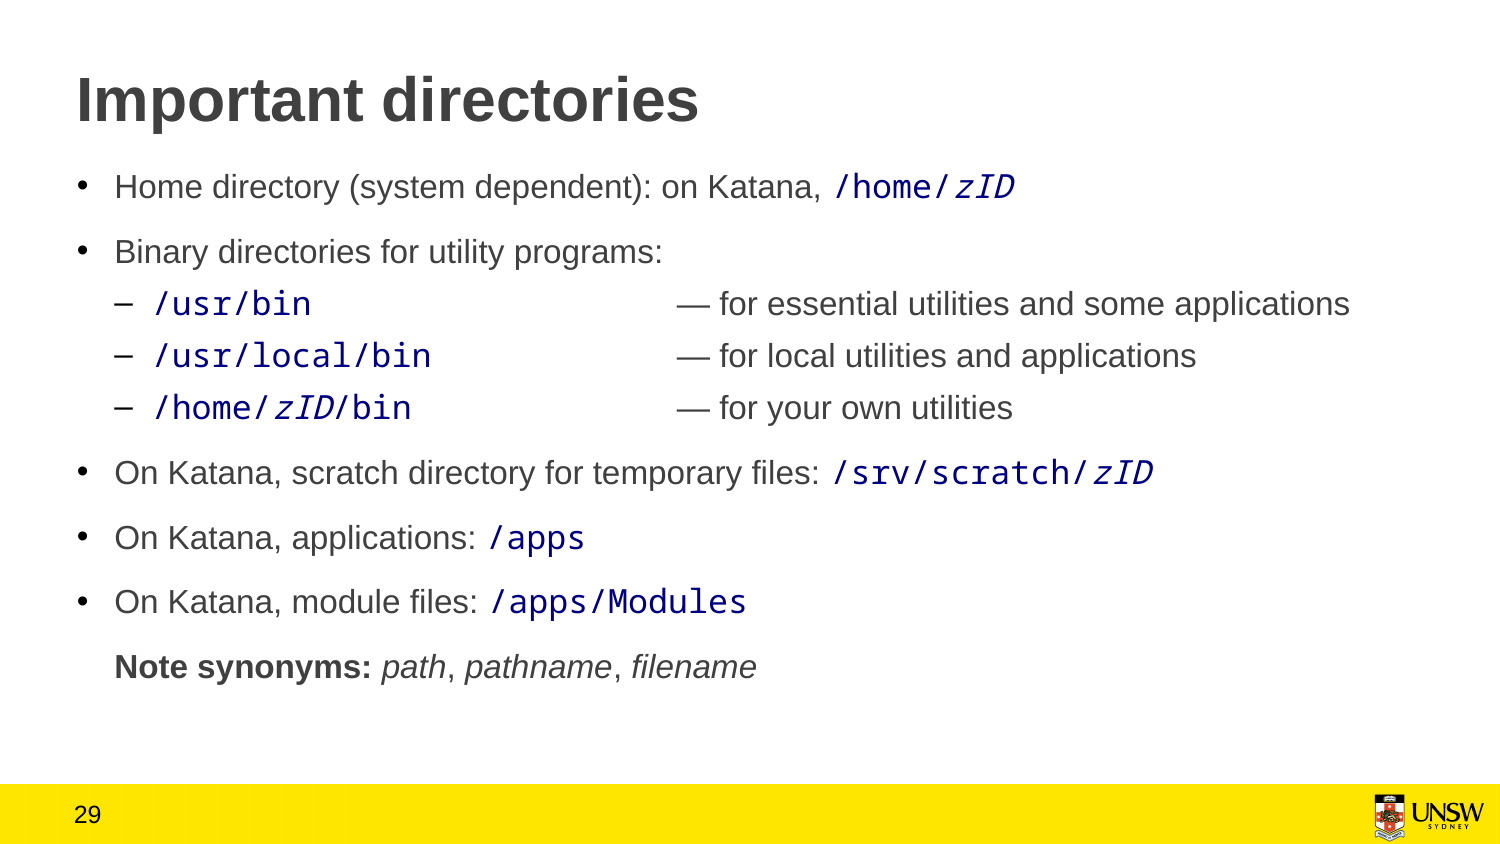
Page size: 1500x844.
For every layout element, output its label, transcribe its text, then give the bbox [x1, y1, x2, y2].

list Home directory (system dependent): on Katana, /home/zID Binary directories for utility programs: /usr/bin — for essential utilities and some applications /usr/local/bin — for local utilities and applications /home/zID/bin — for your own utilities On Katana, scratch directory for temporary files: /srv/scratch/zID On Katana, applications: /apps On Katana, module files: /apps/Modules Note synonyms: path, pathname, filename [76, 165, 1424, 756]
text_box <number> [59, 791, 219, 839]
picture [0, 784, 1500, 844]
title Important directories [76, 59, 1427, 136]
